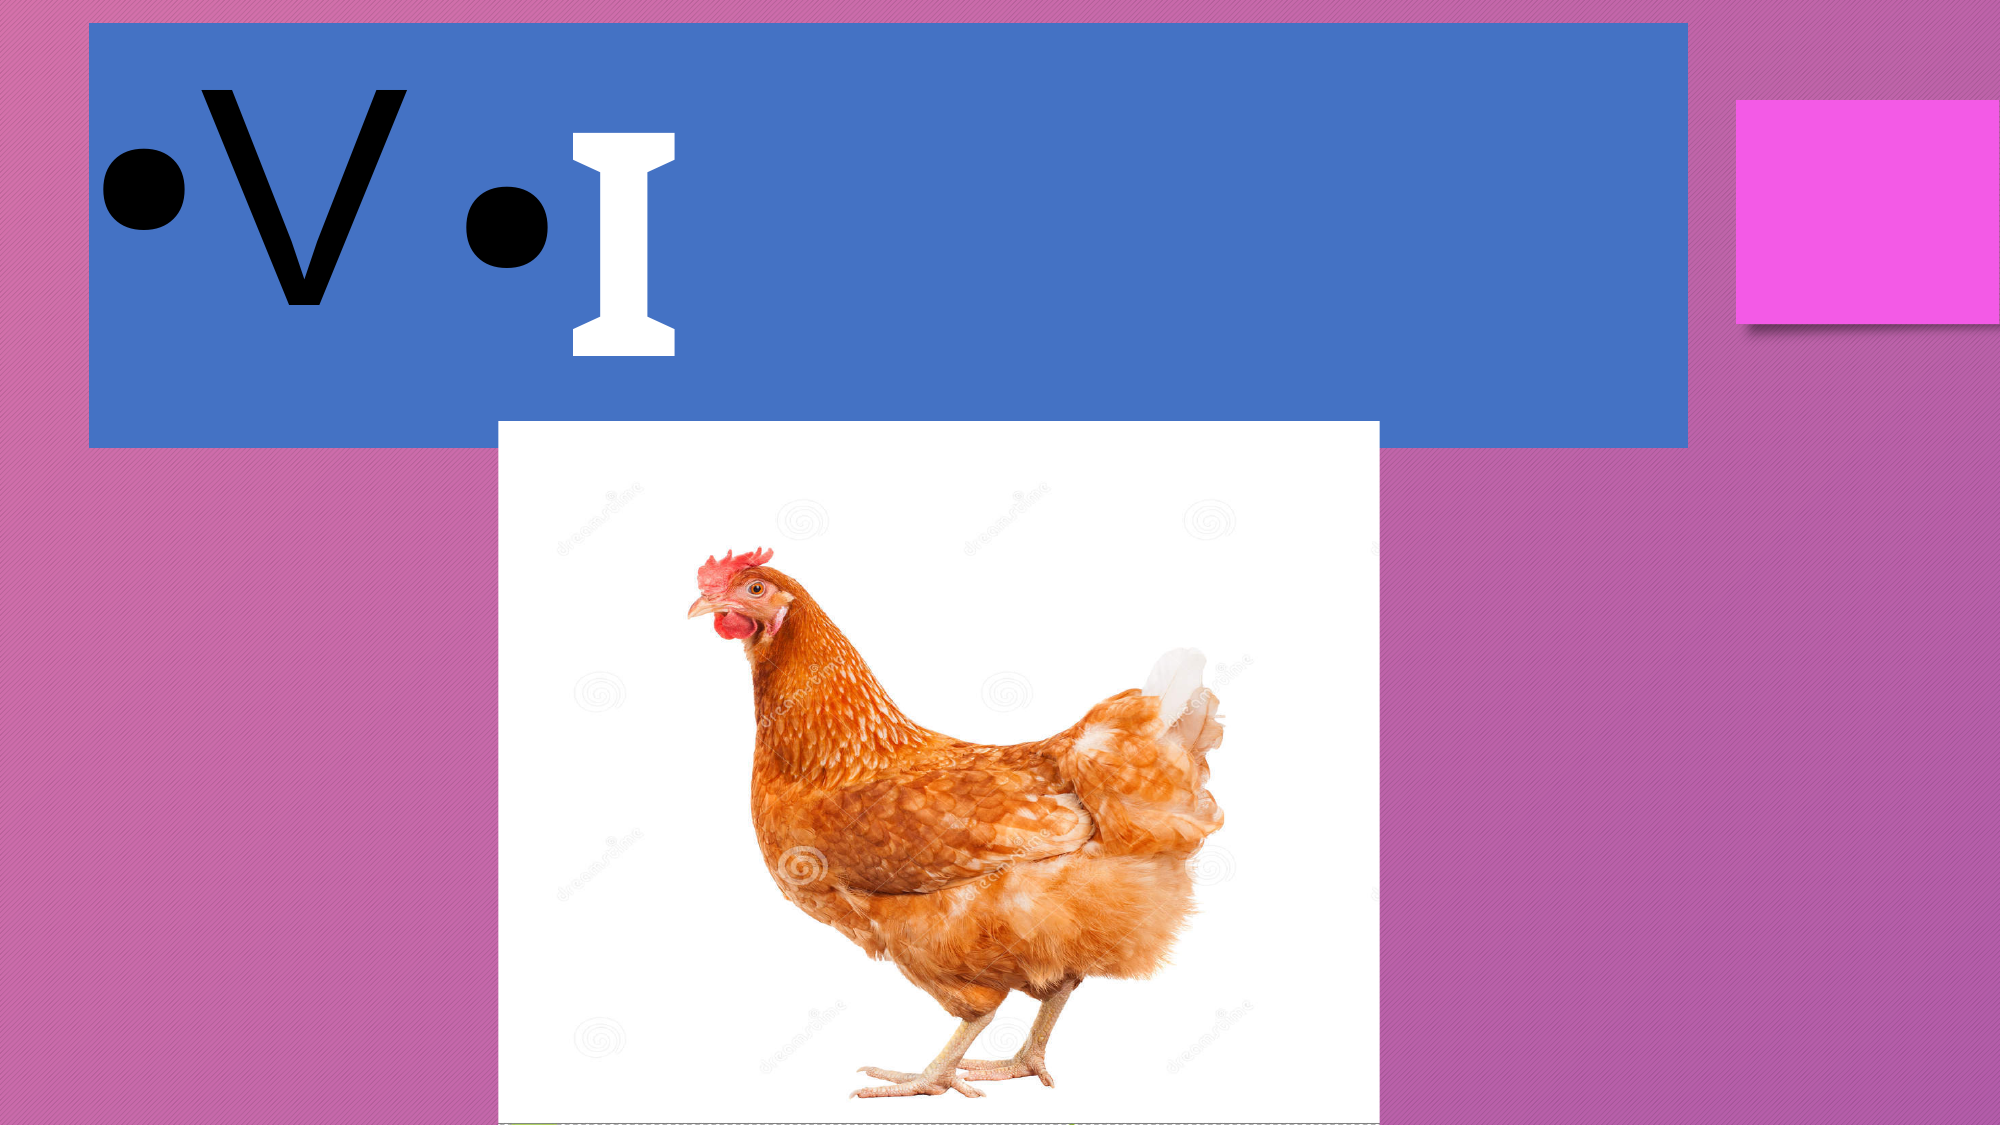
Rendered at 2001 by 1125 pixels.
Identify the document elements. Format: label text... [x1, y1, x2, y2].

table_header I [409, 23, 728, 448]
table_header [728, 23, 1048, 421]
table_header [1048, 23, 1368, 421]
table_header V [89, 23, 409, 448]
picture [498, 421, 1380, 1125]
table_header [1368, 23, 1688, 448]
